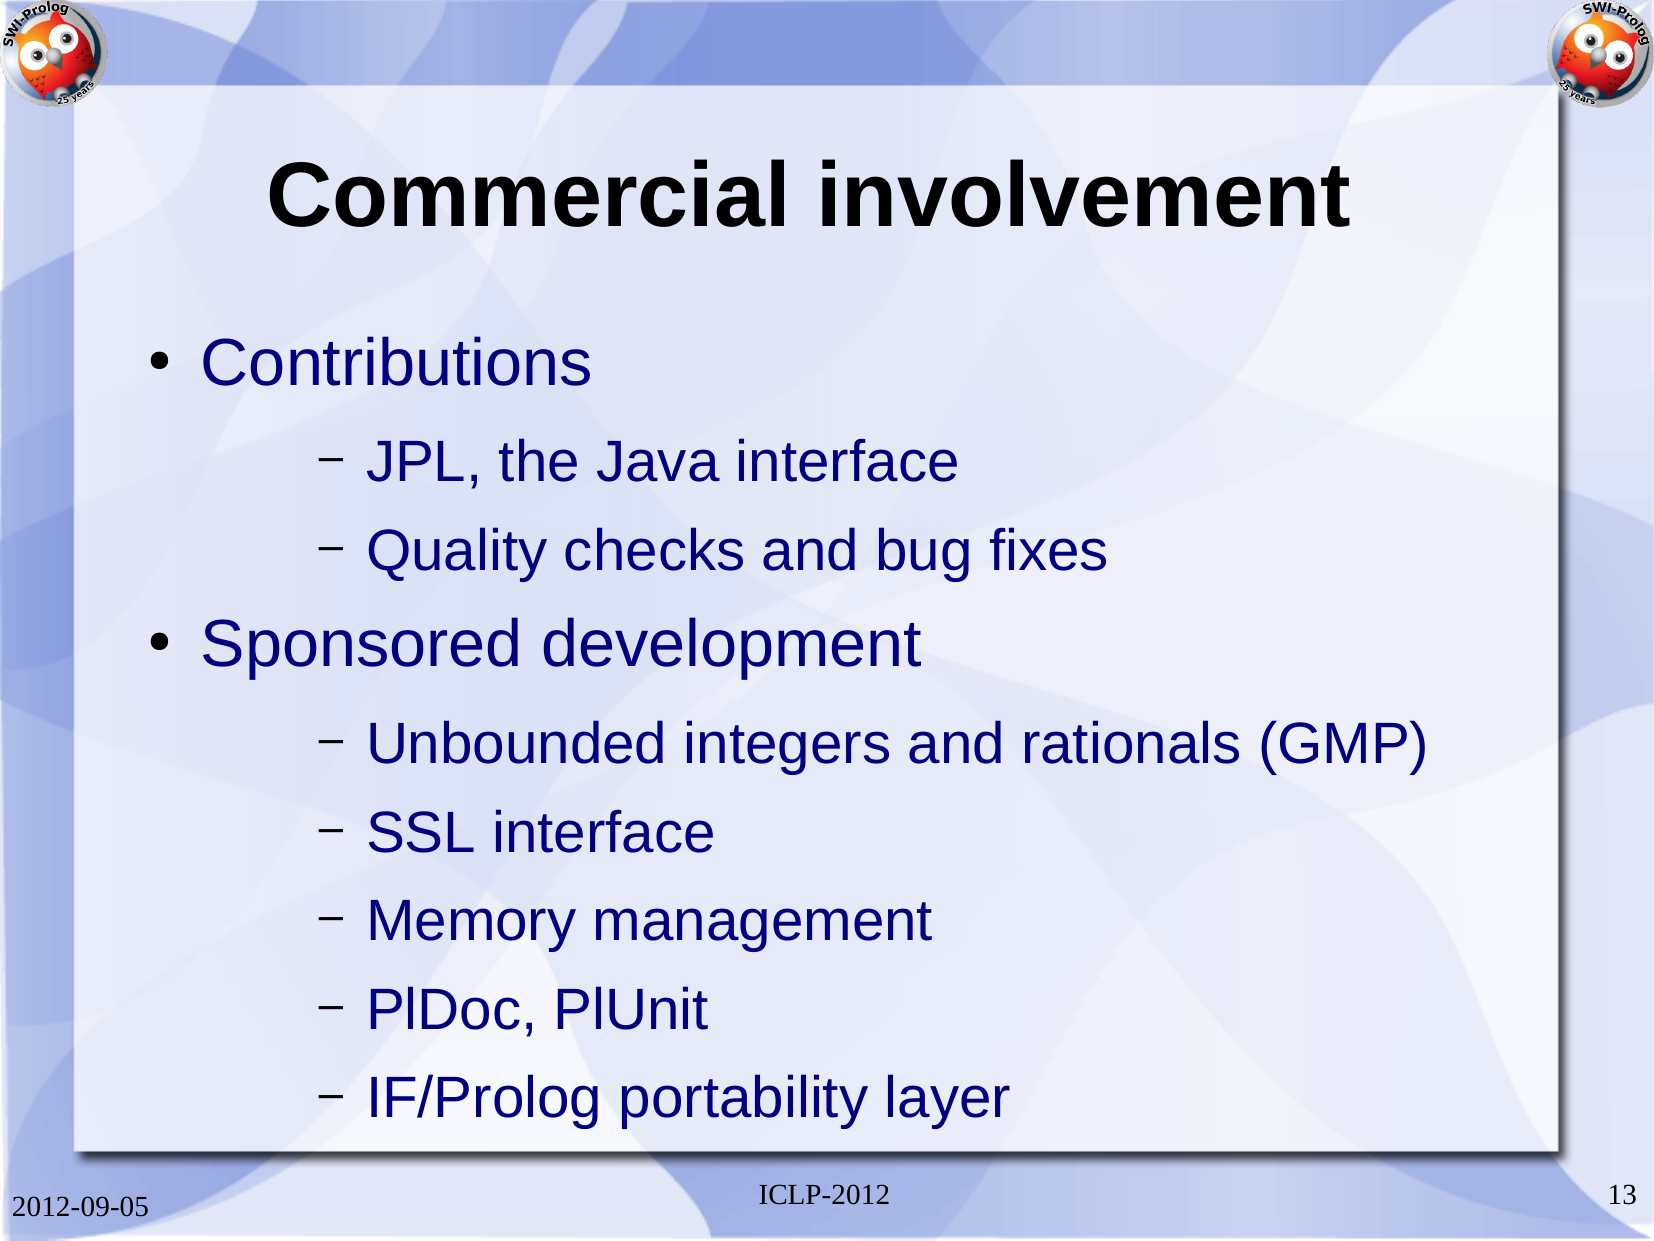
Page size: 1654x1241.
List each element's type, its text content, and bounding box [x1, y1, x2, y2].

title Commercial involvement [82, 90, 1536, 298]
picture [0, 0, 1654, 1241]
list Contributions JPL, the Java interface Quality checks and bug fixes Sponsored development Unbounded integers and rationals (GMP) SSL interface Memory management PlDoc, PlUnit IF/Prolog portability layer [129, 324, 1489, 1131]
